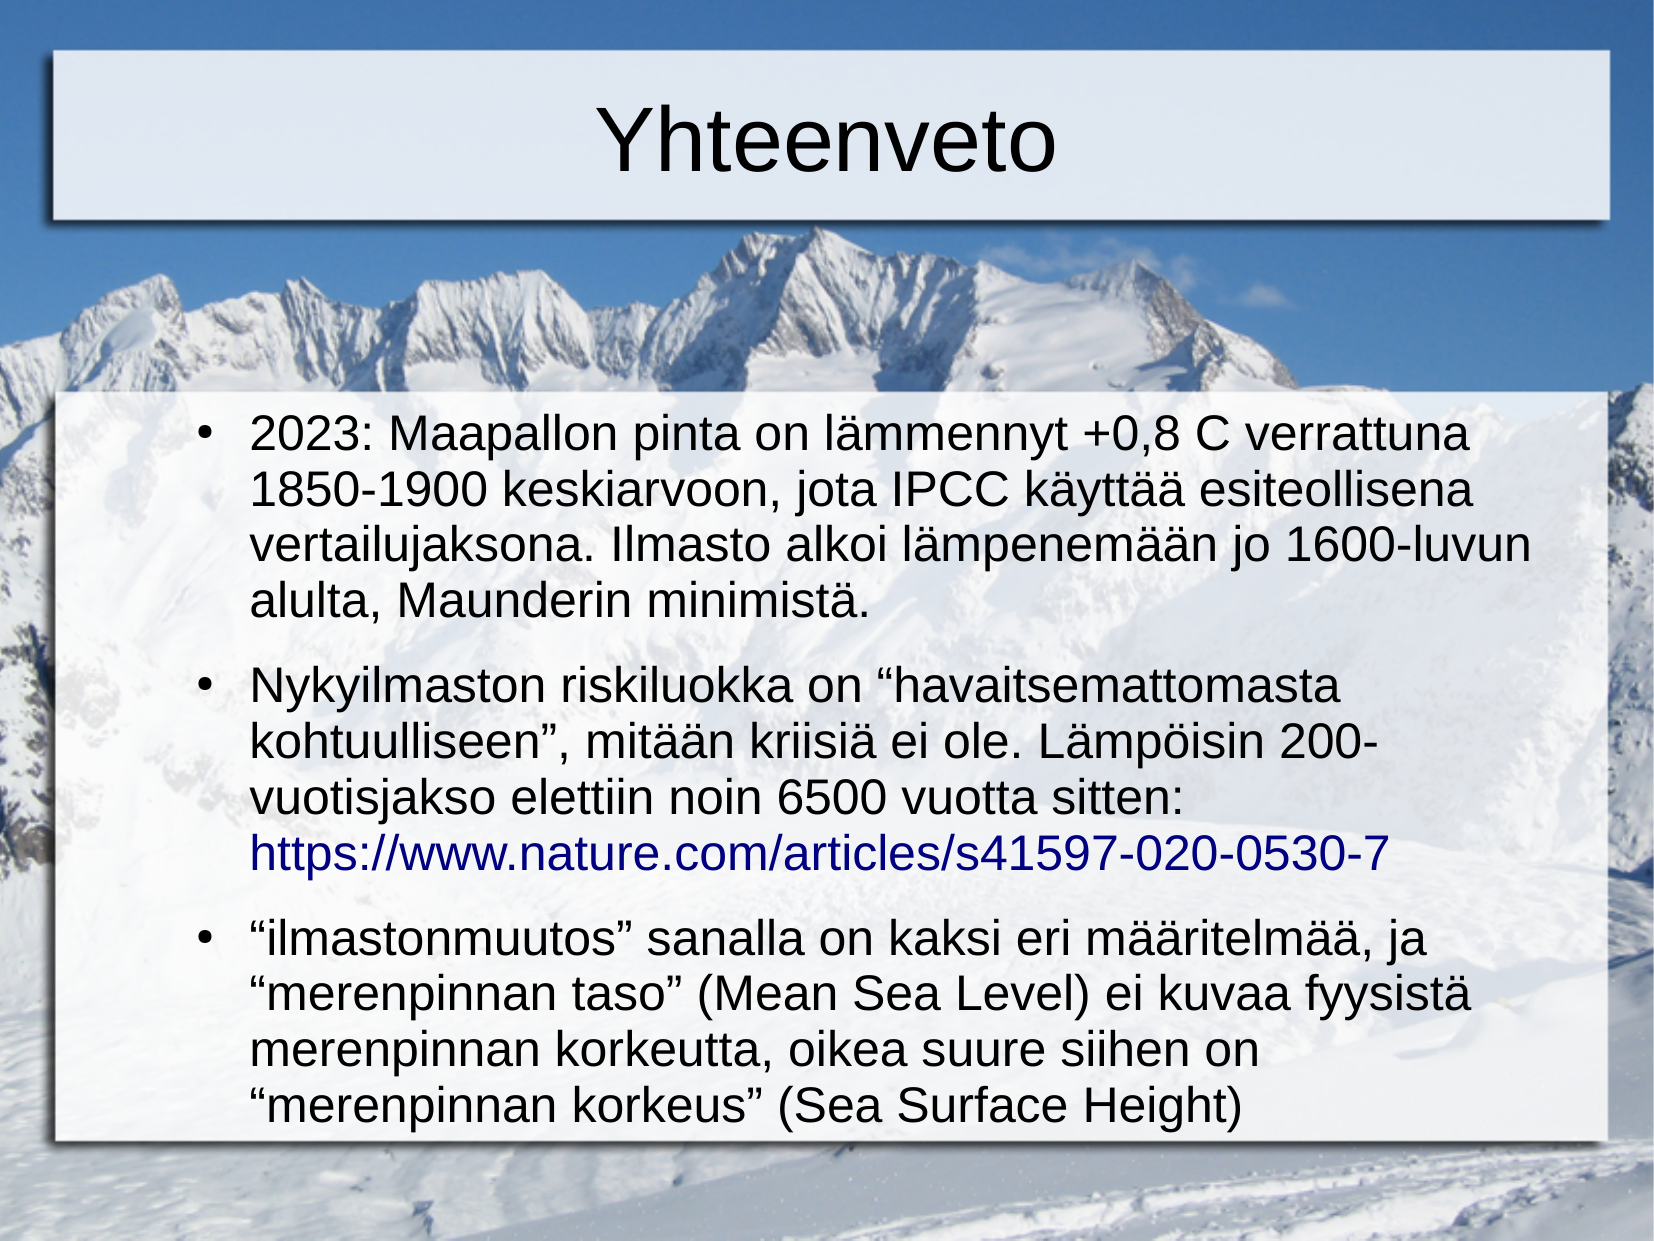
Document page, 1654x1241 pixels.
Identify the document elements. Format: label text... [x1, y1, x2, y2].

title Yhteenveto [59, 61, 1595, 219]
list 2023: Maapallon pinta on lämmennyt +0,8 C verrattuna 1850-1900 keskiarvoon, jota IPCC käyttää esiteollisena vertailujaksona. Ilmasto alkoi lämpenemään jo 1600-luvun alulta, Maunderin minimistä. Nykyilmaston riskiluokka on “havaitsemattomasta kohtuulliseen”, mitään kriisiä ei ole. Lämpöisin 200-vuotisjakso elettiin noin 6500 vuotta sitten: https://www.nature.com/articles/s41597-020-0530-7 “ilmastonmuutos” sanalla on kaksi eri määritelmää, ja “merenpinnan taso” (Mean Sea Level) ei kuvaa fyysistä merenpinnan korkeutta, oikea suure siihen on “merenpinnan korkeus” (Sea Surface Height) [178, 405, 1570, 1187]
picture [0, 0, 1654, 1241]
